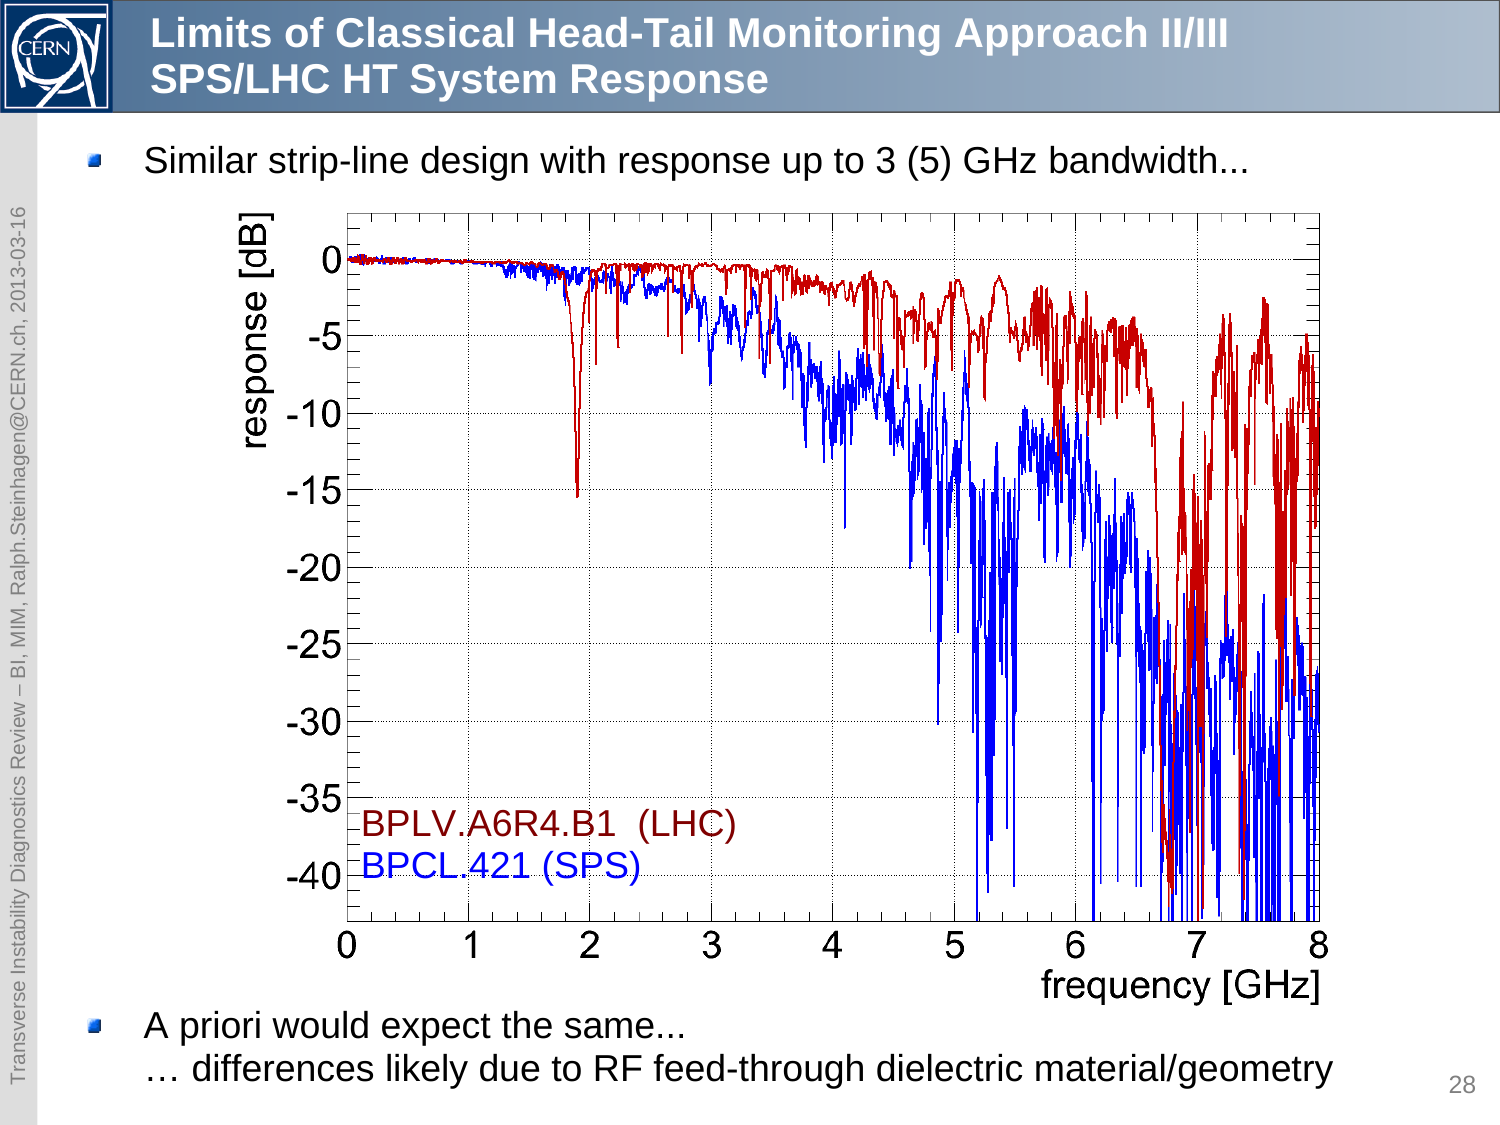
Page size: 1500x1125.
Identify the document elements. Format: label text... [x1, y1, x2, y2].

list Similar strip-line design with response up to 3 (5) GHz bandwidth... A priori would expect the same... … differences likely due to RF feed-through dielectric material/geometry [87, 137, 1438, 1090]
title Limits of Classical Head-Tail Monitoring Approach II/III SPS/LHC HT System Response [150, 0, 1327, 113]
picture [0, 0, 113, 113]
text_box BPLV.A6R4.B1 (LHC) BPCL.421 (SPS) [346, 794, 753, 894]
